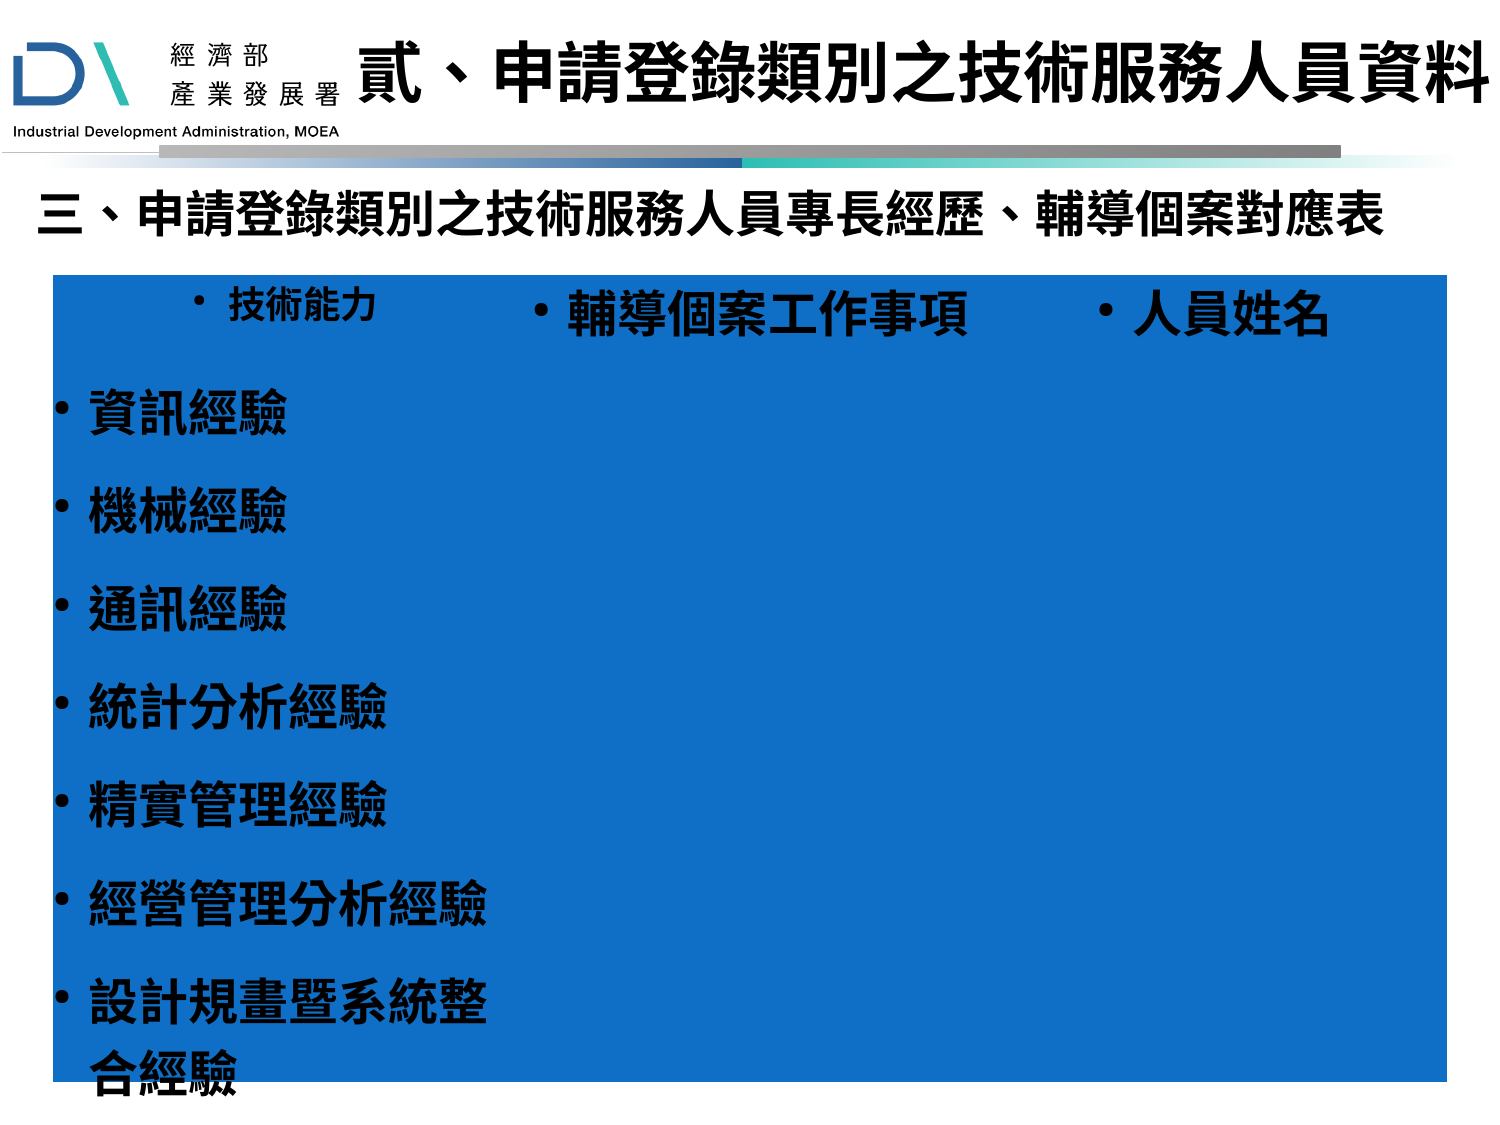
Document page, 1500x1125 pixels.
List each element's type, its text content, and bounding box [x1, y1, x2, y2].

table_cell [982, 569, 1447, 668]
table_header 技術能力 [53, 275, 518, 373]
table_cell [982, 373, 1447, 471]
table_cell [518, 864, 982, 962]
text_box 貳、申請登錄類別之技術服務人員資料 [333, 23, 1500, 120]
table_cell 經營管理分析經驗 [53, 864, 518, 962]
table_cell [518, 766, 982, 864]
text_box 三、申請登錄類別之技術服務人員專長經歷、輔導個案對應表 [20, 175, 1471, 256]
table_cell [518, 569, 982, 668]
table_cell [518, 373, 982, 471]
table_cell [518, 471, 982, 569]
table_cell [982, 668, 1447, 766]
table_cell [982, 864, 1447, 962]
table_header 輔導個案工作事項 [518, 275, 982, 373]
table_cell [982, 766, 1447, 864]
table_cell 統計分析經驗 [53, 668, 518, 766]
table_cell 資訊經驗 [53, 373, 518, 471]
table_cell 機械經驗 [53, 471, 518, 569]
table_cell 設計規畫暨系統整合經驗 [53, 962, 518, 1082]
table_cell [982, 471, 1447, 569]
table_cell [518, 962, 982, 1082]
table_cell [518, 668, 982, 766]
text_box [159, 146, 1341, 158]
table_cell 通訊經驗 [53, 569, 518, 668]
table_cell [982, 962, 1447, 1082]
table_cell 精實管理經驗 [53, 766, 518, 864]
table_header 人員姓名 [982, 275, 1447, 373]
